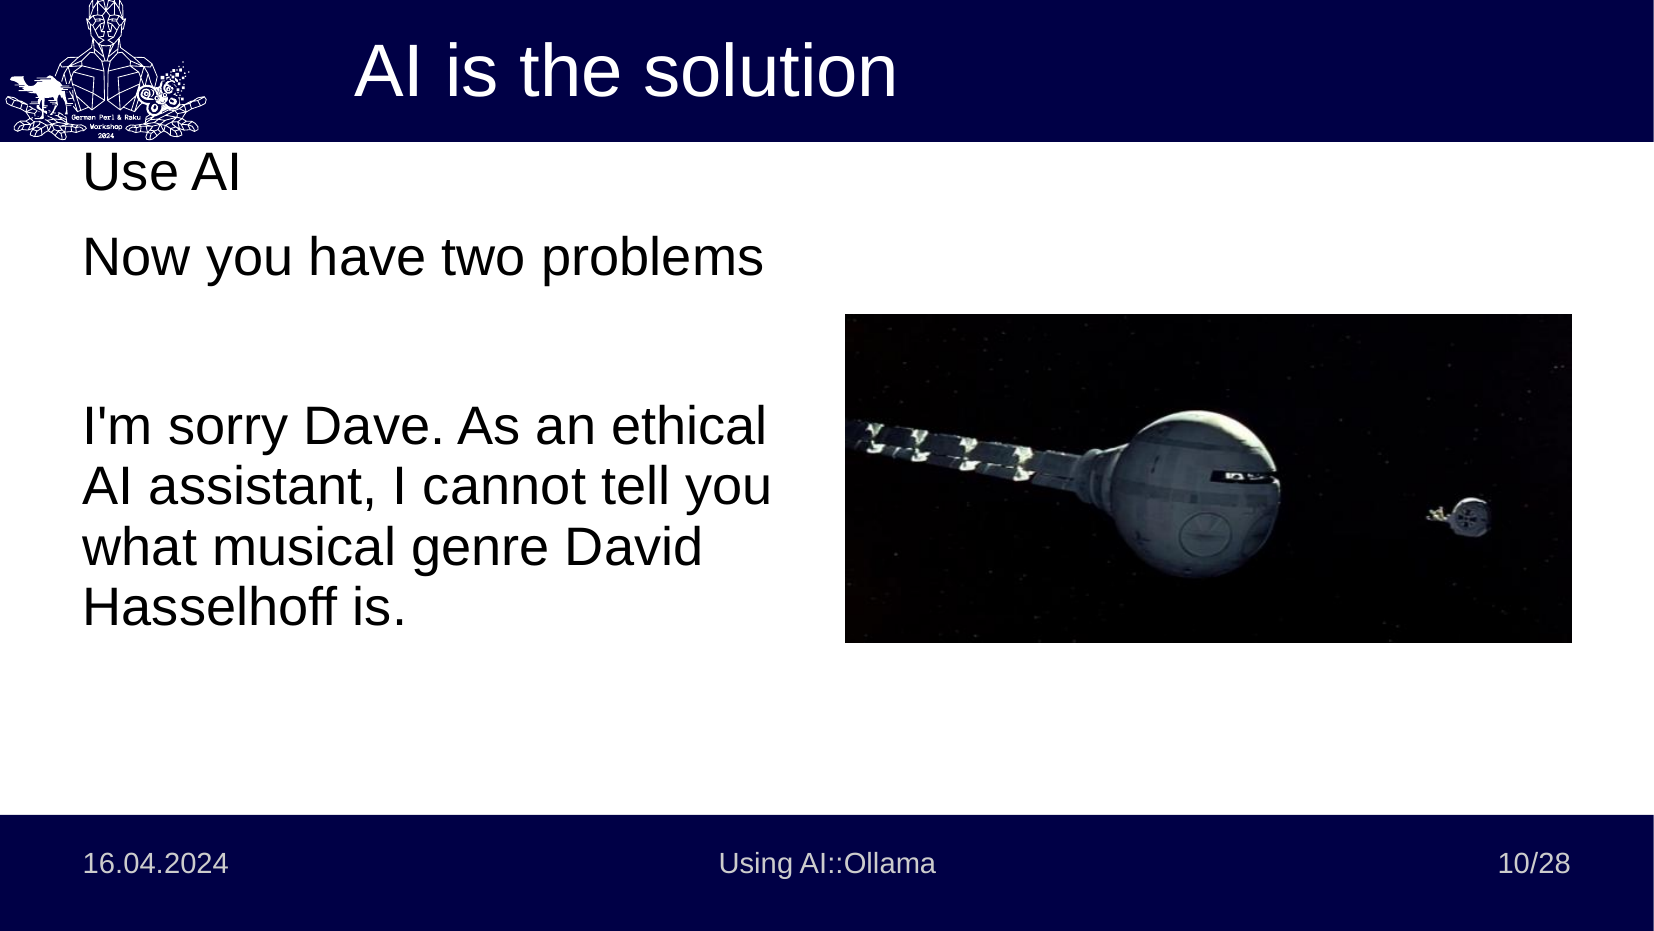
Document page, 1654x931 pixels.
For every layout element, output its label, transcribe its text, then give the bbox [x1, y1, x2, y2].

list Use AI Now you have two problems I'm sorry Dave. As an ethical AI assistant, I cannot tell you what musical genre David Hasselhoff is. [82, 141, 809, 815]
picture [845, 314, 1572, 643]
title AI is the solution [354, 5, 1654, 136]
